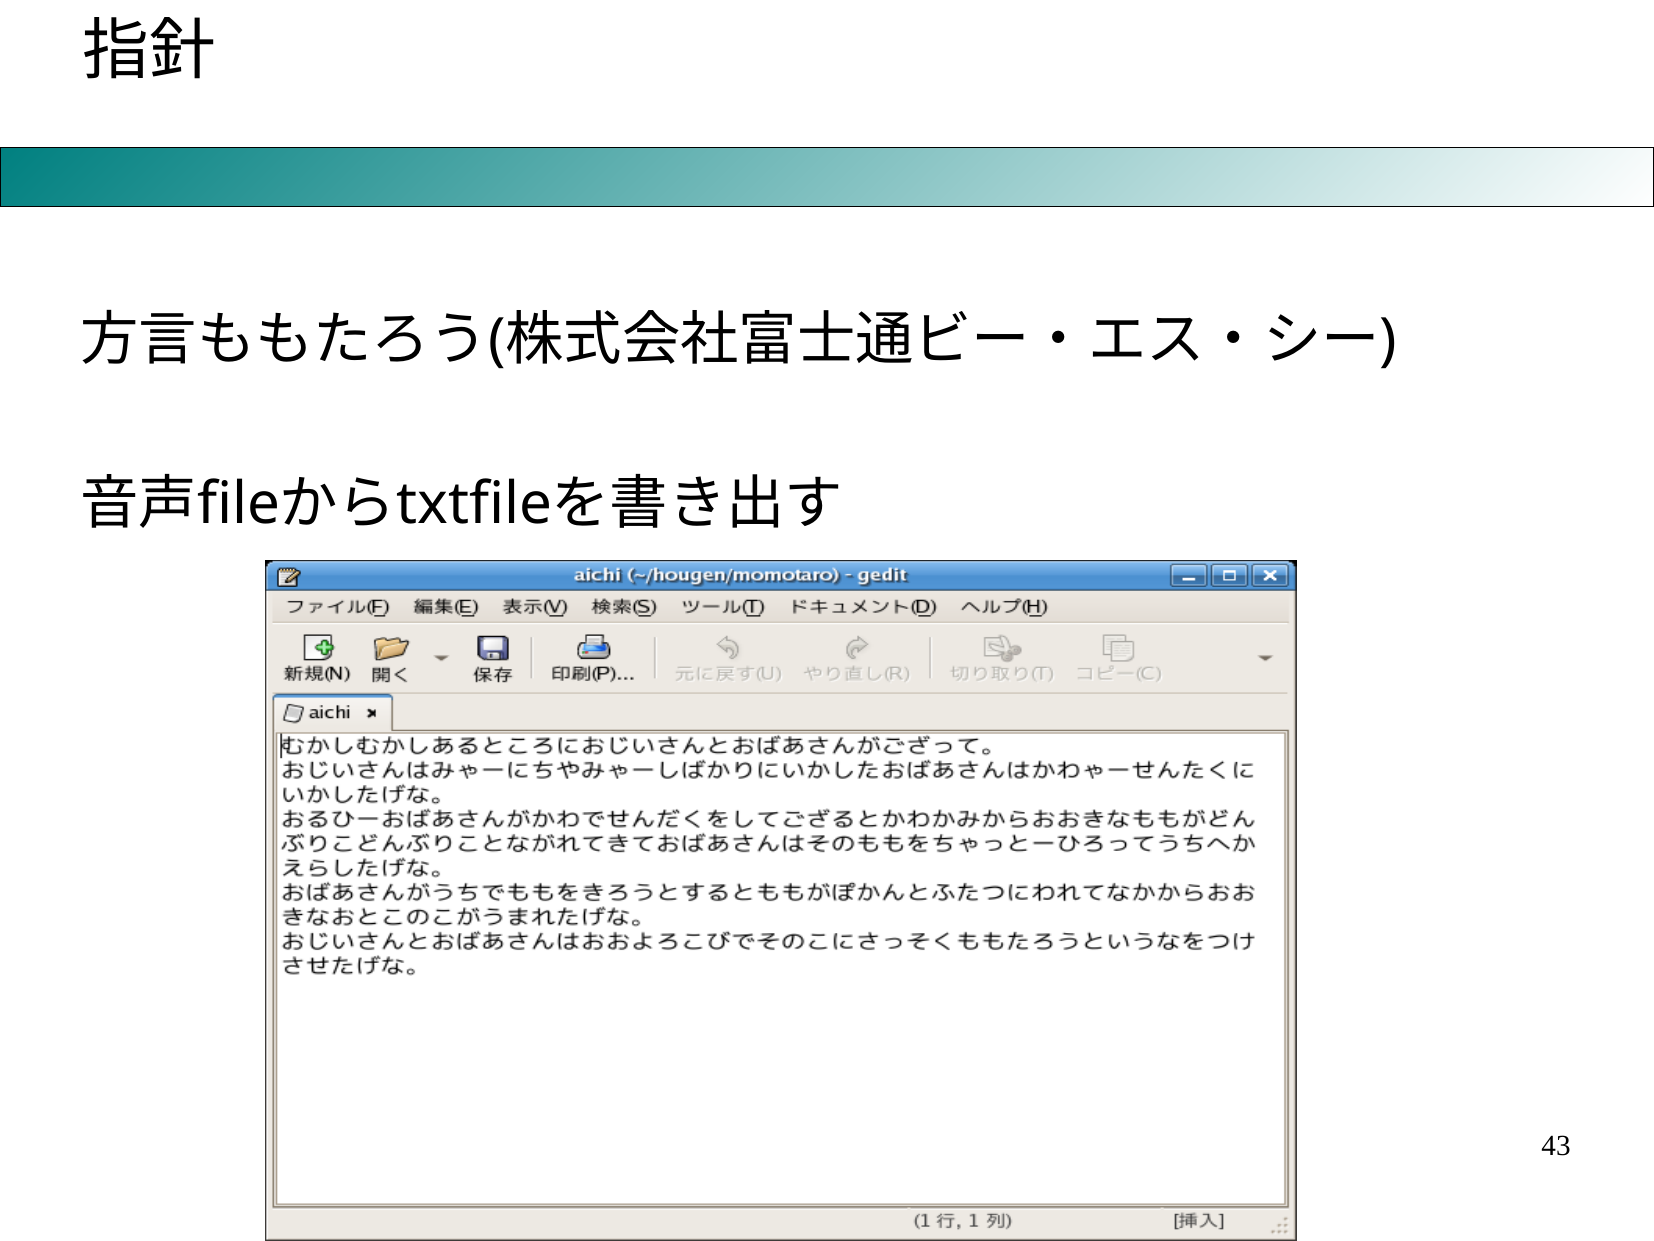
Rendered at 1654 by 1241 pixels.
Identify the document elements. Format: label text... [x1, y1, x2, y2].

title 指針 [82, 22, 1571, 175]
text_box 方言ももたろう(株式会社富士通ビー・エス・シー) 音声fileからtxtfileを書き出す [65, 284, 1436, 488]
picture [265, 560, 1297, 1241]
